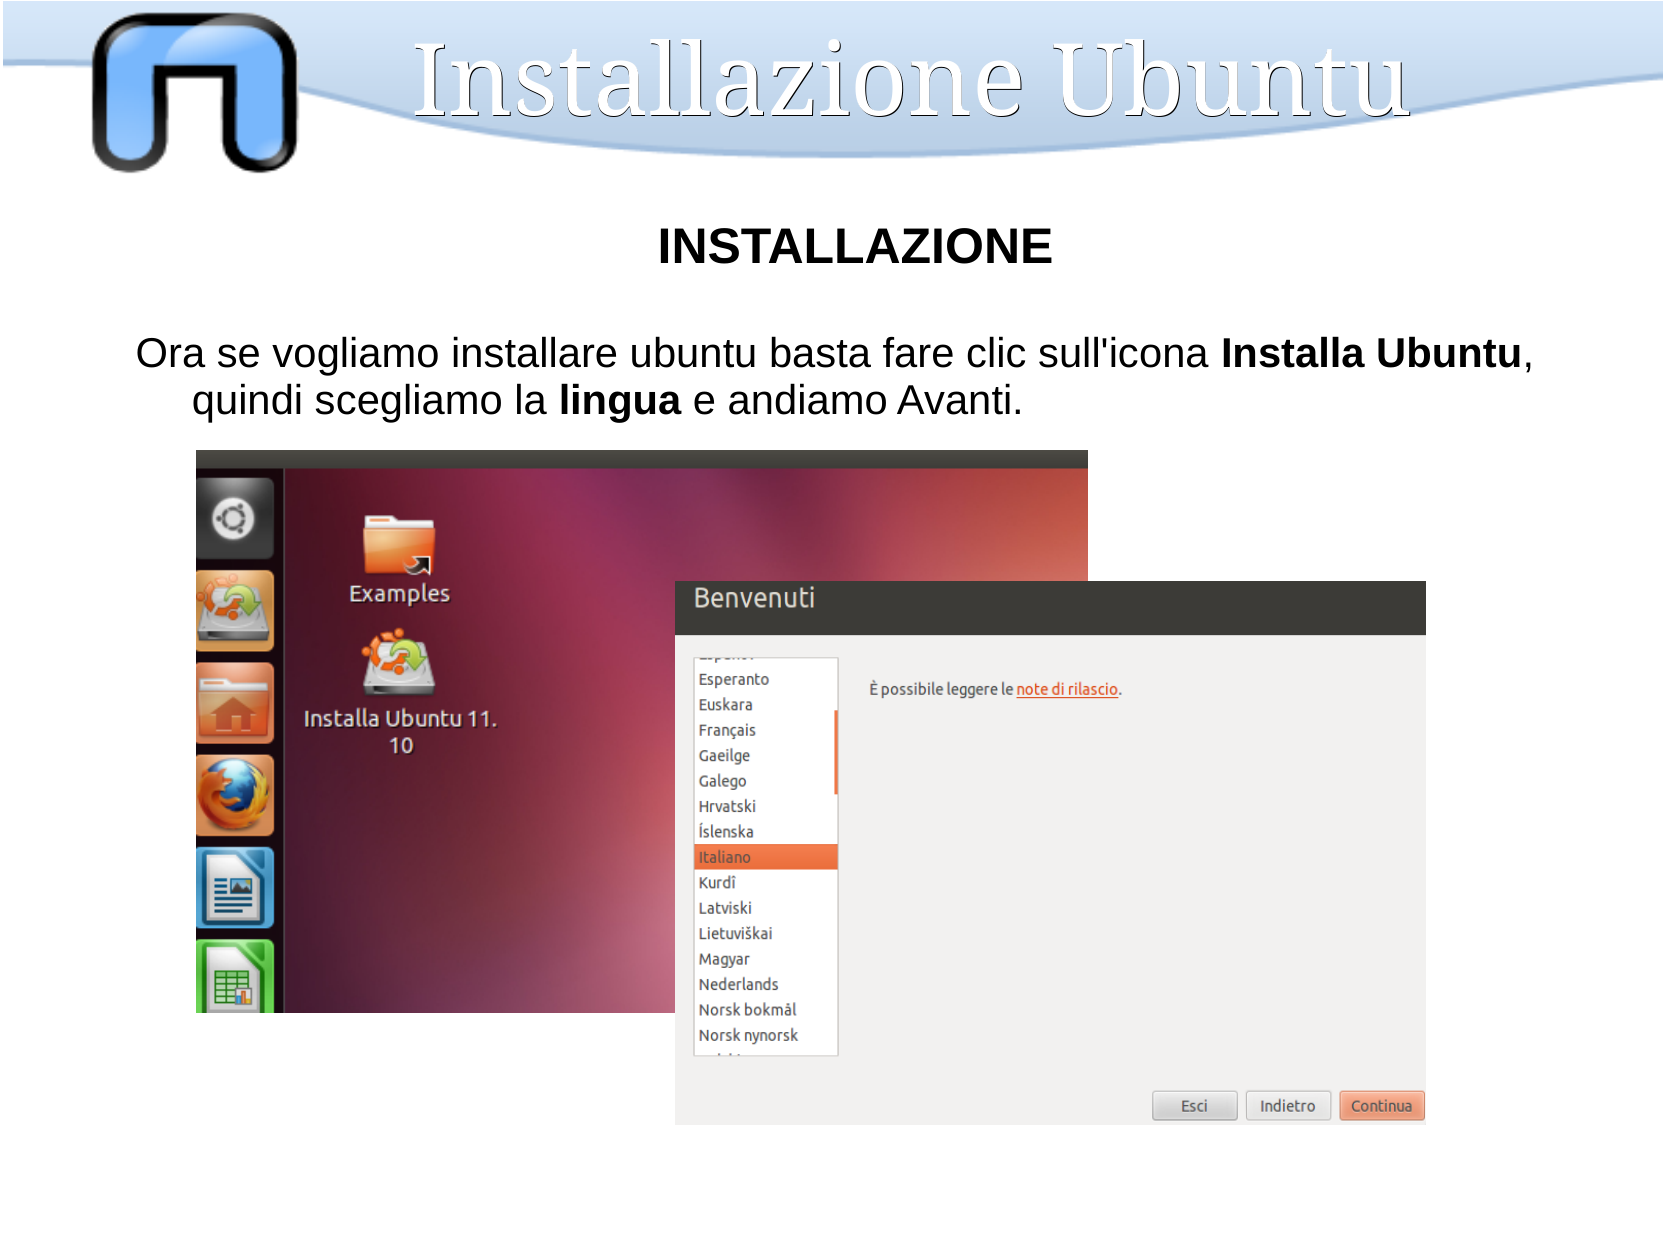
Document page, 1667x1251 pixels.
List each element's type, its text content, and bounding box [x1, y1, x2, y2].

picture [0, 0, 1667, 1251]
picture [196, 450, 1426, 1126]
text_box Installazione Ubuntu [397, 0, 1433, 271]
list INSTALLAZIONE Ora se vogliamo installare ubuntu basta fare clic sull'icona Installa Ubuntu, quindi scegliamo la lingua e andiamo Avanti. [129, 211, 1582, 1141]
